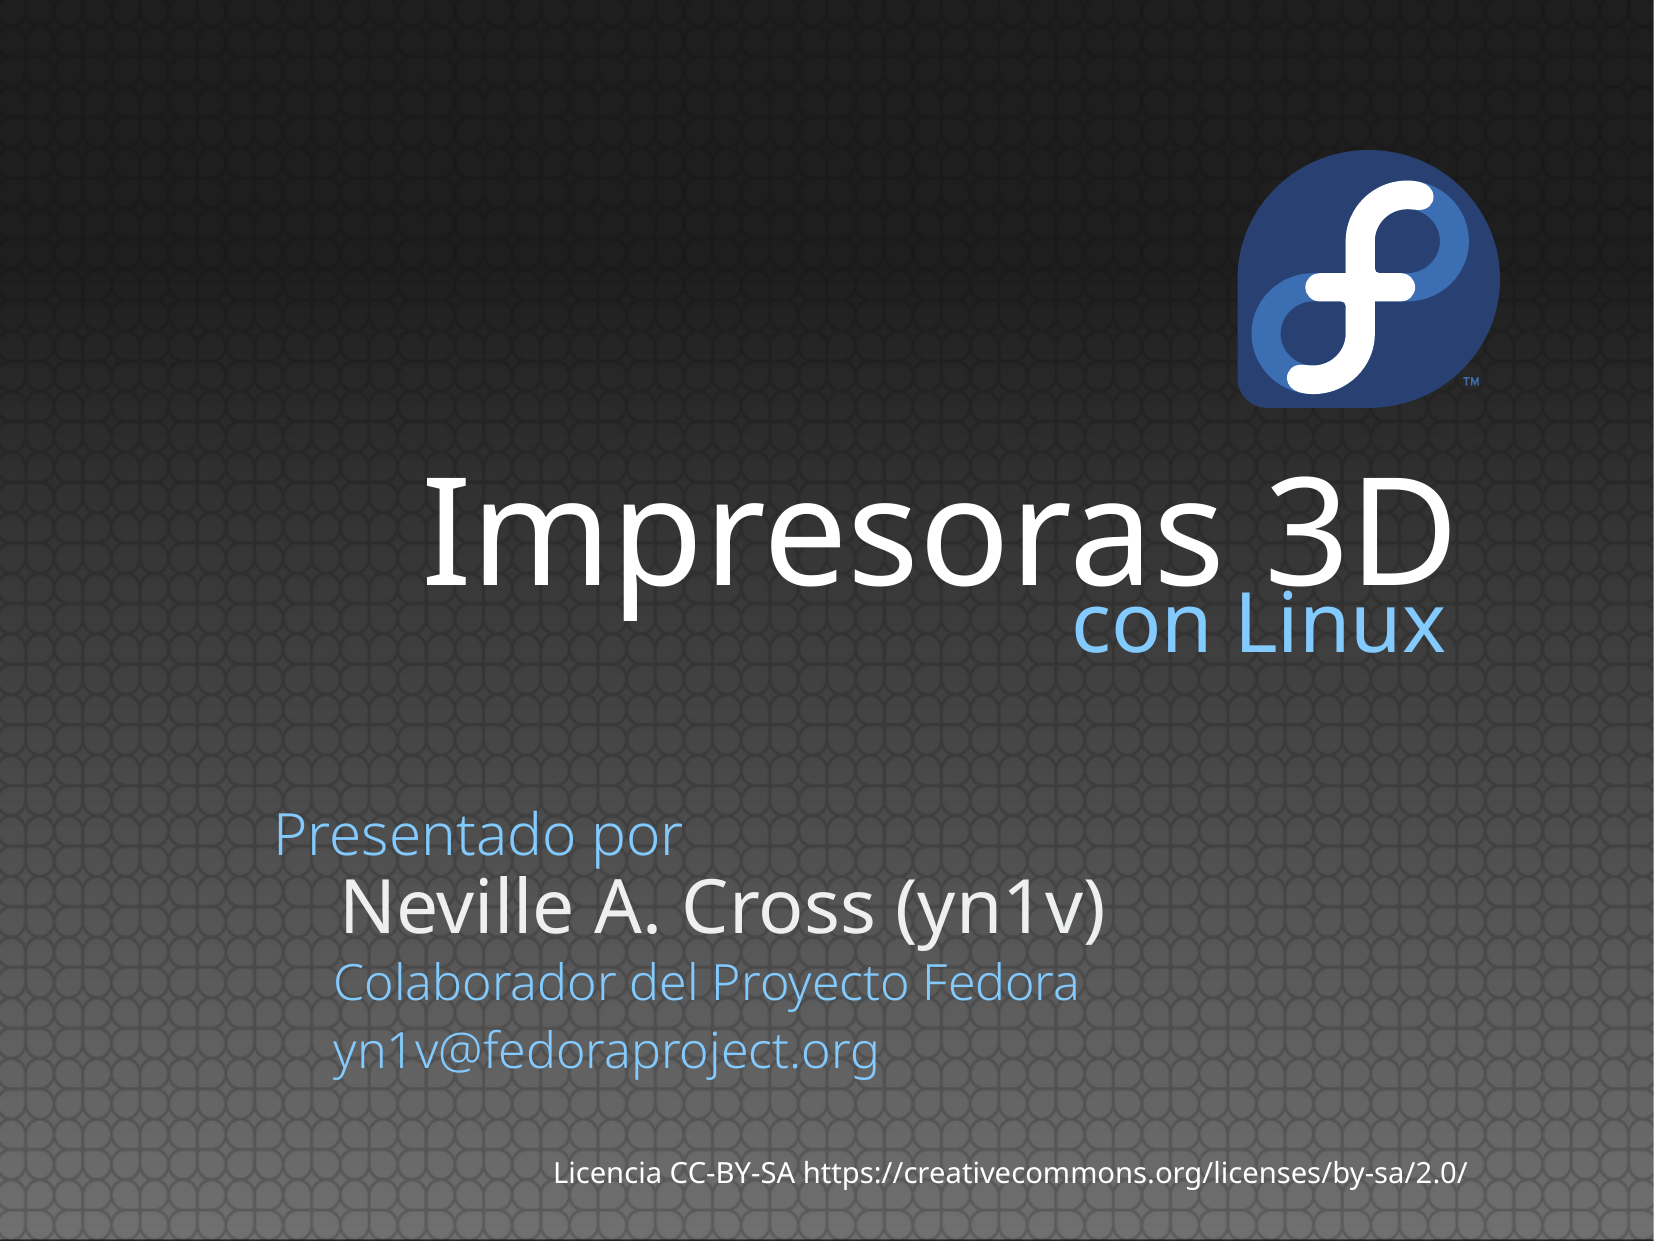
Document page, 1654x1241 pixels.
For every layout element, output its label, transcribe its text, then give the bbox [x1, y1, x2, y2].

text_box Colaborador del Proyecto Fedora yn1v@fedoraproject.org [318, 939, 1280, 1071]
subtitle con Linux [100, 607, 1447, 669]
text_box Neville A. Cross (yn1v) [324, 846, 1264, 939]
text_box Presentado por [258, 785, 729, 869]
text_box Licencia CC-BY-SA https://creativecommons.org/licenses/by-sa/2.0/ [197, 1144, 1491, 1229]
picture [0, 0, 1654, 1241]
text_box Impresoras 3D [37, 417, 1475, 607]
